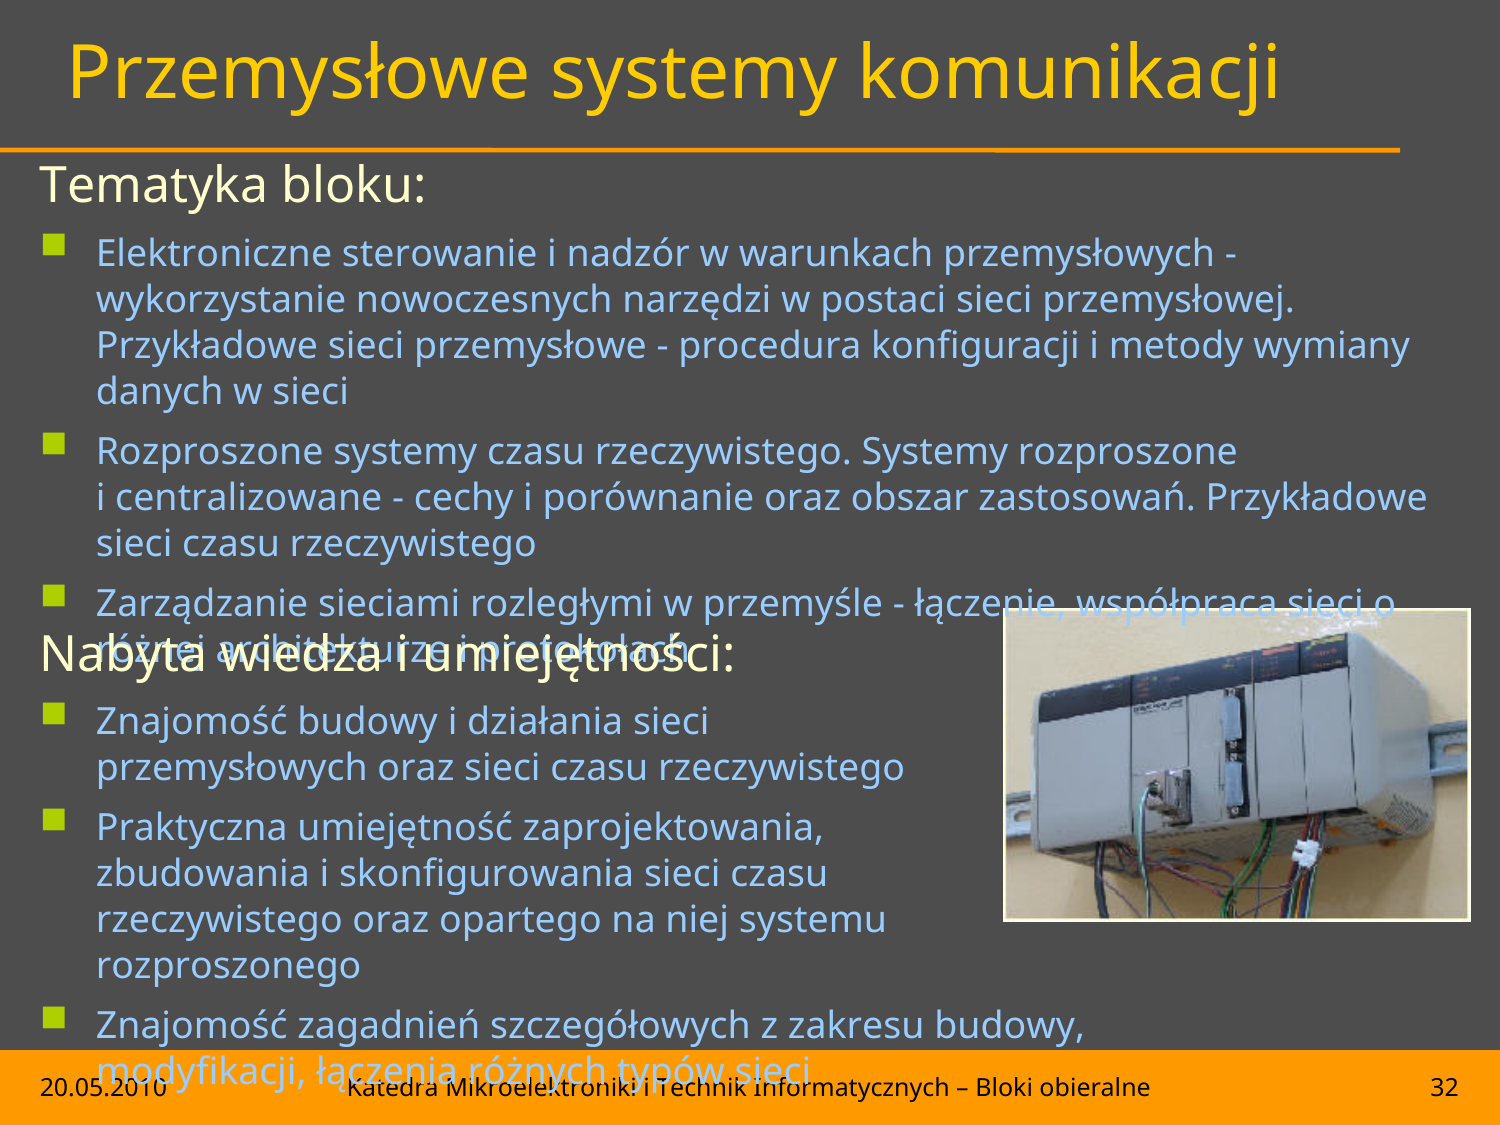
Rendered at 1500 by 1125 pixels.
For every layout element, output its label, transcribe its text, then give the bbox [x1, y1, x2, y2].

title Przemysłowe systemy komunikacji [52, 12, 1469, 127]
list Tematyka bloku: Elektroniczne sterowanie i nadzór w warunkach przemysłowych - wykorzystanie nowoczesnych narzędzi w postaci sieci przemysłowej. Przykładowe sieci przemysłowe - procedura konfiguracji i metody wymiany danych w sieci Rozproszone systemy czasu rzeczywistego. Systemy rozproszone i centralizowane - cechy i porównanie oraz obszar zastosowań. Przykładowe sieci czasu rzeczywistego Zarządzanie sieciami rozległymi w przemyśle - łączenie, współpraca sieci o różnej architekturze i protokołach [24, 146, 1500, 687]
picture [1270, 687, 1471, 922]
list Nabyta wiedza i umiejętności: Znajomość budowy i działania sieci przemysłowych oraz sieci czasu rzeczywistego Praktyczna umiejętność zaprojektowania, zbudowania i skonfigurowania sieci czasu rzeczywistego oraz opartego na niej systemu rozproszonego Znajomość zagadnień szczegółowych z zakresu budowy, modyfikacji, łączenia różnych typów sieci [24, 614, 1270, 1059]
